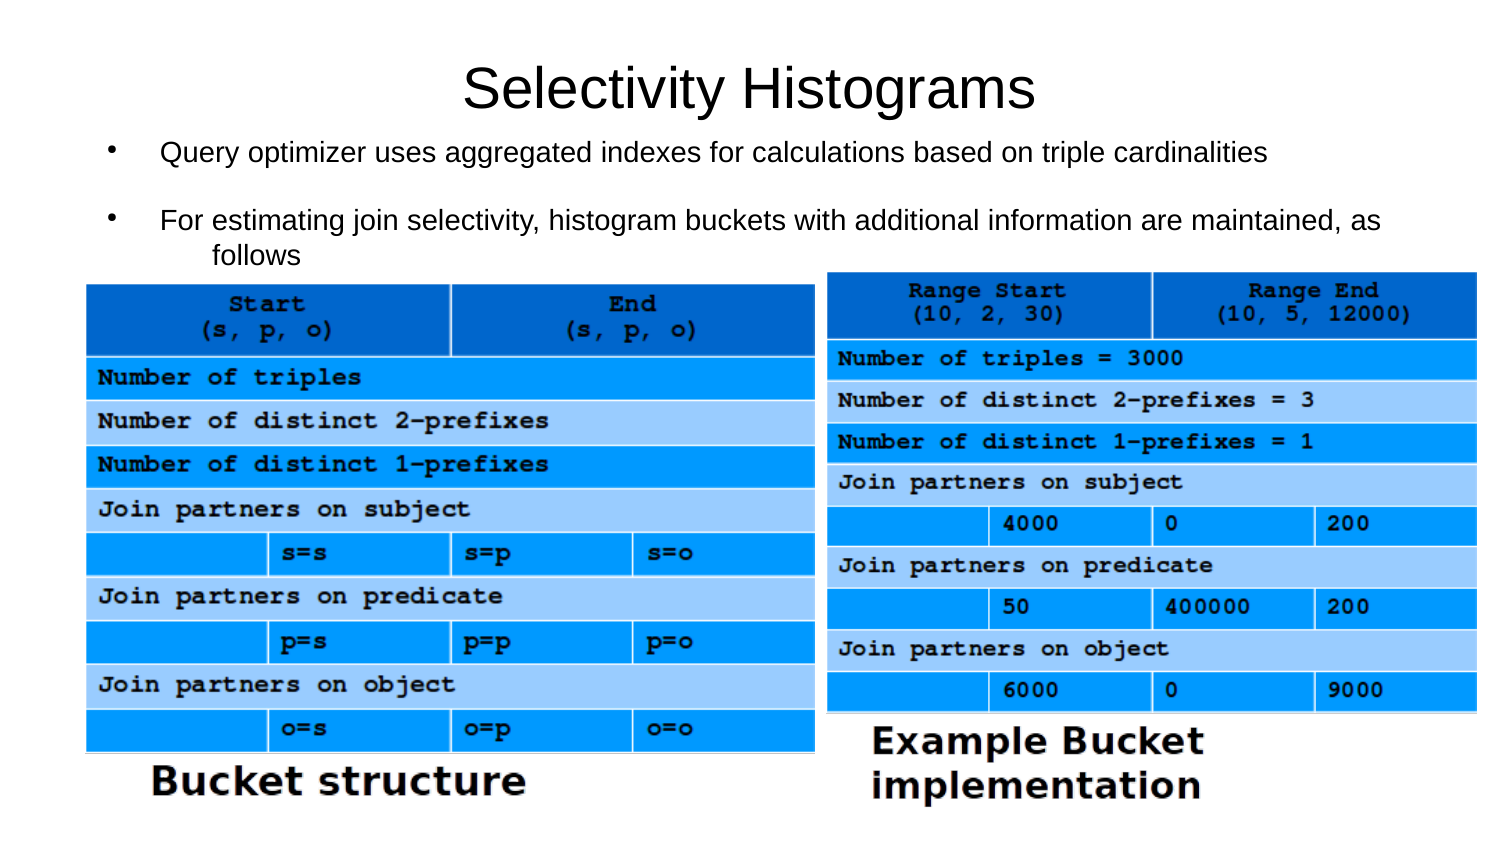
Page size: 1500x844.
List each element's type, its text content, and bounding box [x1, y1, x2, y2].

list Query optimizer uses aggregated indexes for calculations based on triple cardinalities For estimating join selectivity, histogram buckets with additional information are maintained, as follows [51, 118, 1449, 679]
title Selectivity Histograms [51, 35, 1449, 118]
picture [85, 283, 815, 812]
picture [826, 271, 1477, 814]
